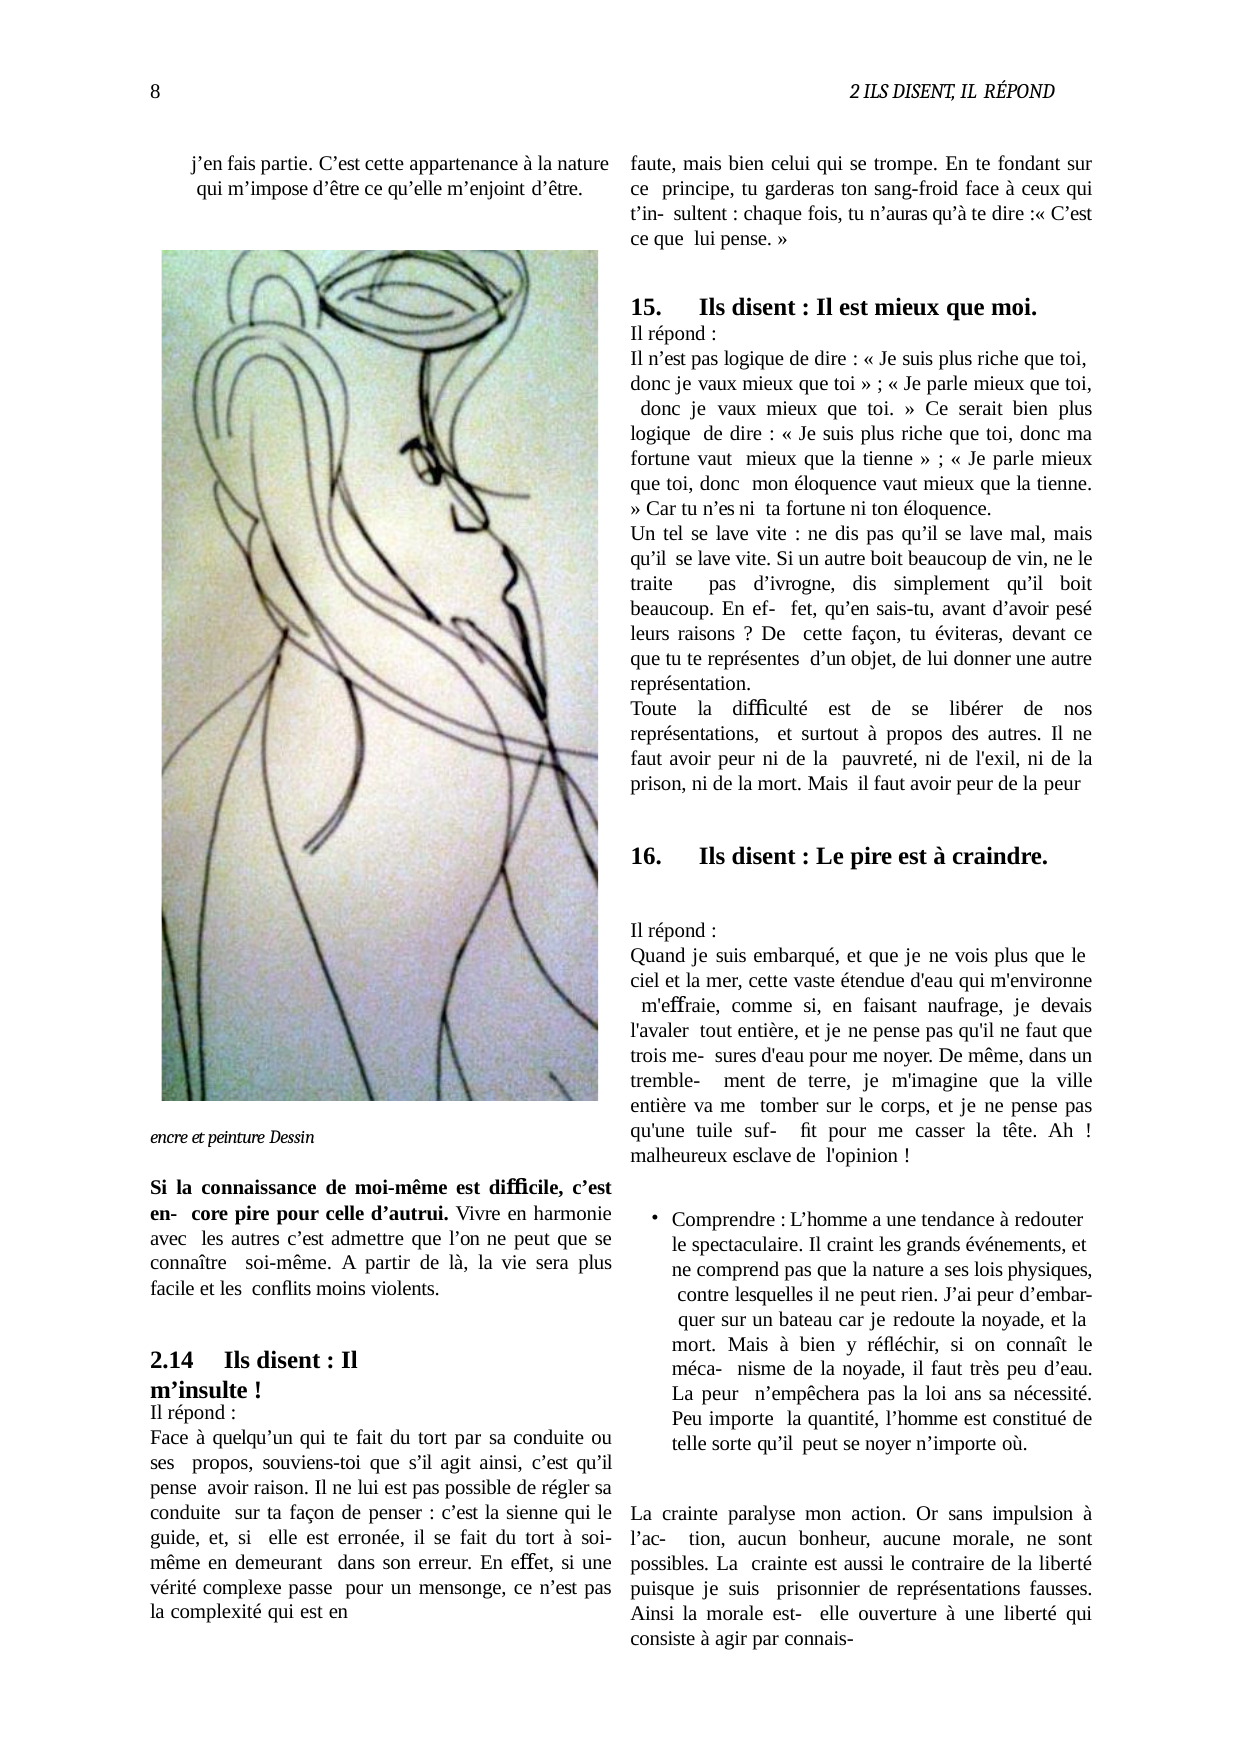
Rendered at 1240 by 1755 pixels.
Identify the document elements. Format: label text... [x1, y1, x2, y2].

text_box j’en fais partie. C’est cette appartenance à la nature qui m’impose d’être ce qu’elle m’enjoint d’être. [189, 147, 612, 200]
text_box 2.14 Ils disent : Il m’insulte ! [147, 1342, 471, 1385]
text_box encre et peinture Dessin [147, 1123, 322, 1148]
text_box 8 [147, 75, 163, 103]
text_box le spectaculaire. Il craint les grands événements, et ne comprend pas que la nature a ses lois physiques, contre lesquelles il ne peut rien. J’ai peur d’embar- quer sur un bateau car je redoute la noyade, et la mort. Mais à bien y réﬂéchir, si on connaît le méca- nisme de la noyade, il faut très peu d’eau. La peur n’empêchera pas la loi ans sa nécessité. Peu importe la quantité, l’homme est constitué de telle sorte qu’il peut se noyer n’importe où. La crainte paralyse mon action. Or sans impulsion à l’ac- tion, aucun bonheur, aucune morale, ne sont possibles. La crainte est aussi le contraire de la liberté puisque je suis prisonnier de représentations fausses. Ainsi la morale est- elle ouverture à une liberté qui consiste à agir par connais- [628, 1228, 1093, 1635]
text_box Comprendre : L’homme a une tendance à redouter [649, 1203, 1093, 1228]
text_box Ils disent : Il est mieux que moi. Il répond : Il n’est pas logique de dire : « Je suis plus riche que toi, donc je vaux mieux que toi » ; « Je parle mieux que toi, donc je vaux mieux que toi. » Ce serait bien plus logique de dire : « Je suis plus riche que toi, donc ma fortune vaut mieux que la tienne » ; « Je parle mieux que toi, donc mon éloquence vaut mieux que la tienne. » Car tu n’es ni ta fortune ni ton éloquence. Un tel se lave vite : ne dis pas qu’il se lave mal, mais qu’il se lave vite. Si un autre boit beaucoup de vin, ne le traite pas d’ivrogne, dis simplement qu’il boit beaucoup. En ef- fet, qu’en sais-tu, avant d’avoir pesé leurs raisons ? De cette façon, tu éviteras, devant ce que tu te représentes d’un objet, de lui donner une autre représentation. Toute la diﬃculté est de se libérer de nos représentations, et surtout à propos des autres. Il ne faut avoir peur ni de la pauvreté, ni de l'exil, ni de la prison, ni de la mort. Mais il faut avoir peur de la peur Ils disent : Le pire est à craindre. [628, 287, 1093, 904]
text_box Il répond : Quand je suis embarqué, et que je ne vois plus que le ciel et la mer, cette vaste étendue d'eau qui m'environne m'eﬀraie, comme si, en faisant naufrage, je devais l'avaler tout entière, et je ne pense pas qu'il ne faut que trois me- sures d'eau pour me noyer. De même, dans un tremble- ment de terre, je m'imagine que la ville entière va me tomber sur le corps, et je ne pense pas qu'une tuile suf- ﬁt pour me casser la tête. Ah ! malheureux esclave de l'opinion ! [628, 904, 1093, 1177]
text_box [161, 250, 599, 1101]
text_box Il répond : Face à quelqu’un qui te fait du tort par sa conduite ou ses propos, souviens-toi que s’il agit ainsi, c’est qu’il pense avoir raison. Il ne lui est pas possible de régler sa conduite sur ta façon de penser : c’est la sienne qui le guide, et, si elle est erronée, il se fait du tort à soi-même en demeurant dans son erreur. En eﬀet, si une vérité complexe passe pour un mensonge, ce n’est pas la complexité qui est en [147, 1385, 612, 1634]
text_box faute, mais bien celui qui se trompe. En te fondant sur ce principe, tu garderas ton sang-froid face à ceux qui t’in- sultent : chaque fois, tu n’auras qu’à te dire :« C’est ce que lui pense. » [628, 147, 1093, 250]
text_box Si la connaissance de moi-même est diﬃcile, c’est en- core pire pour celle d’autrui. Vivre en harmonie avec les autres c’est admettre que l’on ne peut que se connaître soi-même. A partir de là, la vie sera plus facile et les conﬂits moins violents. [147, 1172, 612, 1300]
text_box 2 ILS DISENT, IL RÉPOND [847, 75, 1093, 103]
